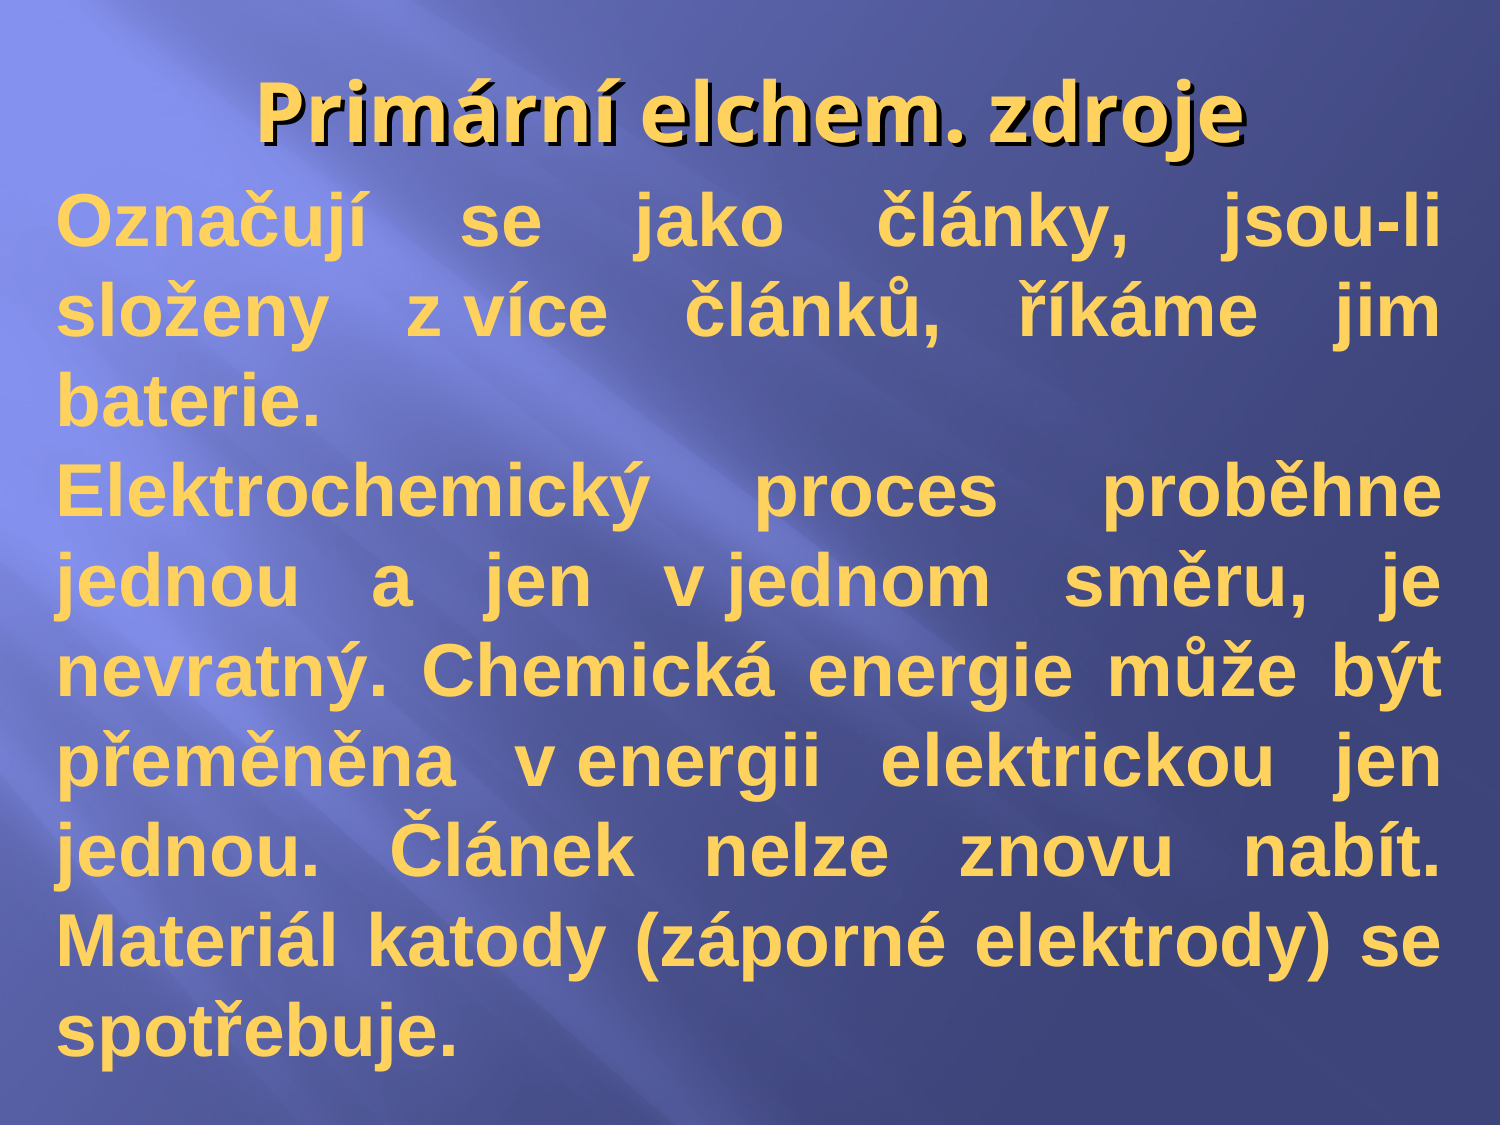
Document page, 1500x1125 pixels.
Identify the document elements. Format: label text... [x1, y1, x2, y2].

picture [0, 0, 1500, 1125]
title Primární elchem. zdroje [64, 45, 1436, 172]
text_box Označují se jako články, jsou-li složeny z více článků, říkáme jim baterie. Elektrochemický proces proběhne jednou a jen v jednom směru, je nevratný. Chemická energie může být přeměněna v energii elektrickou jen jednou. Článek nelze znovu nabít. Materiál katody (záporné elektrody) se spotřebuje. [41, 172, 1459, 1071]
